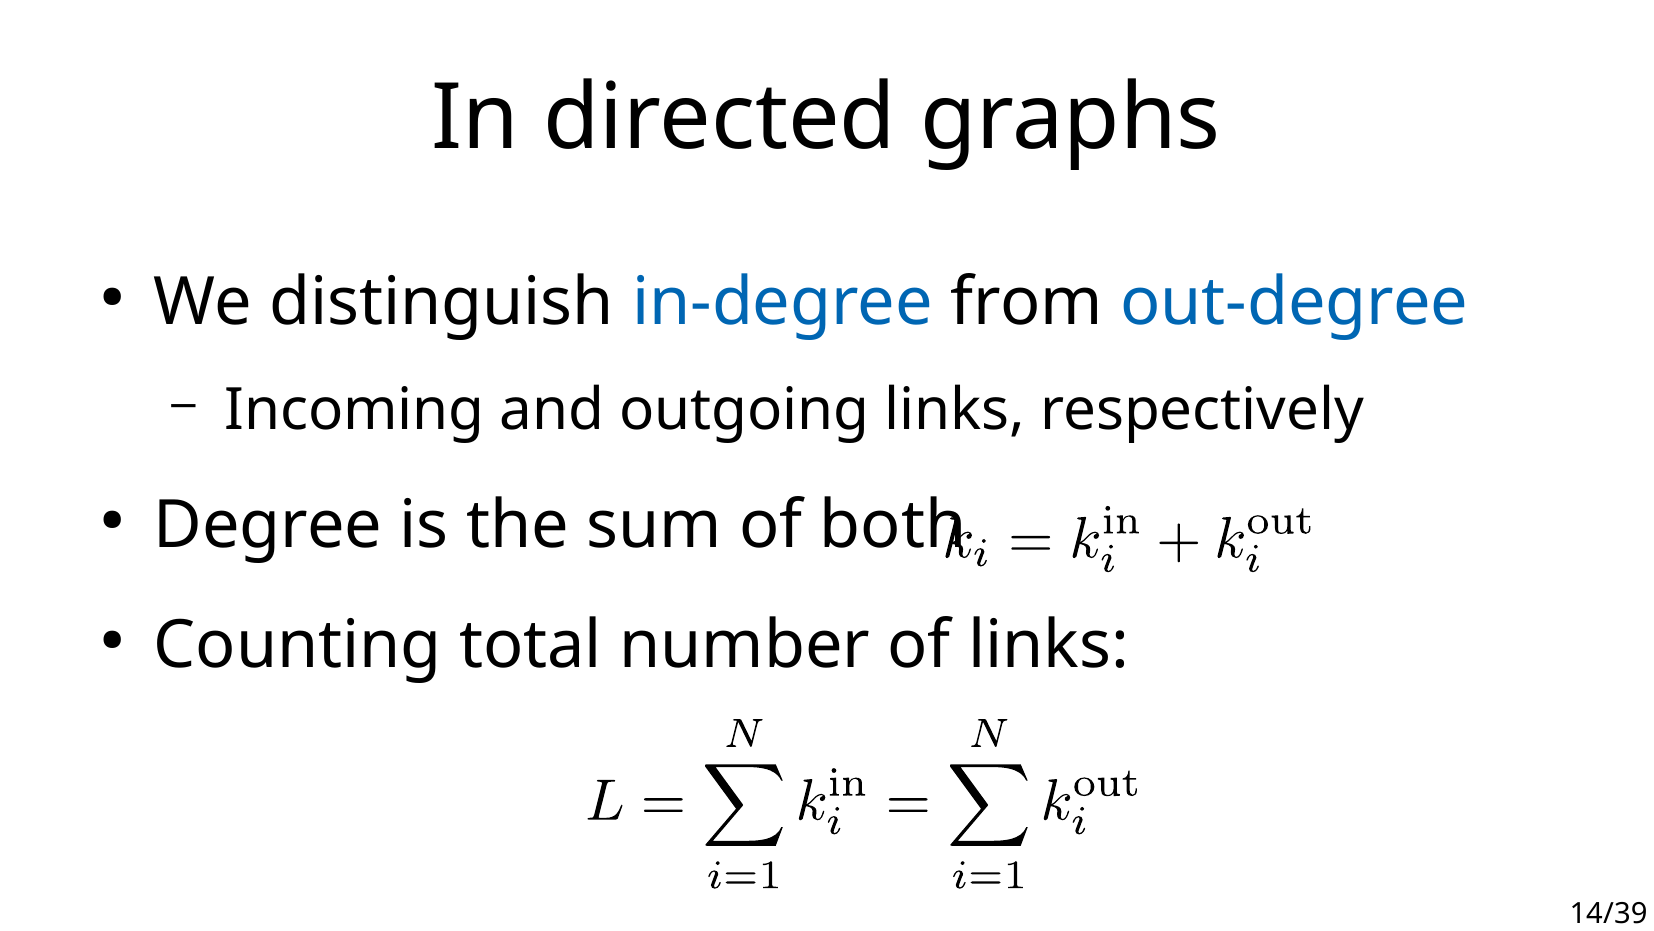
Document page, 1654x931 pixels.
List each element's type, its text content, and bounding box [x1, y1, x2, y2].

text_box [585, 719, 1140, 889]
title In directed graphs [82, 1, 1571, 226]
list We distinguish in-degree from out-degree Incoming and outgoing links, respectively Degree is the sum of both Counting total number of links: [82, 253, 1571, 706]
